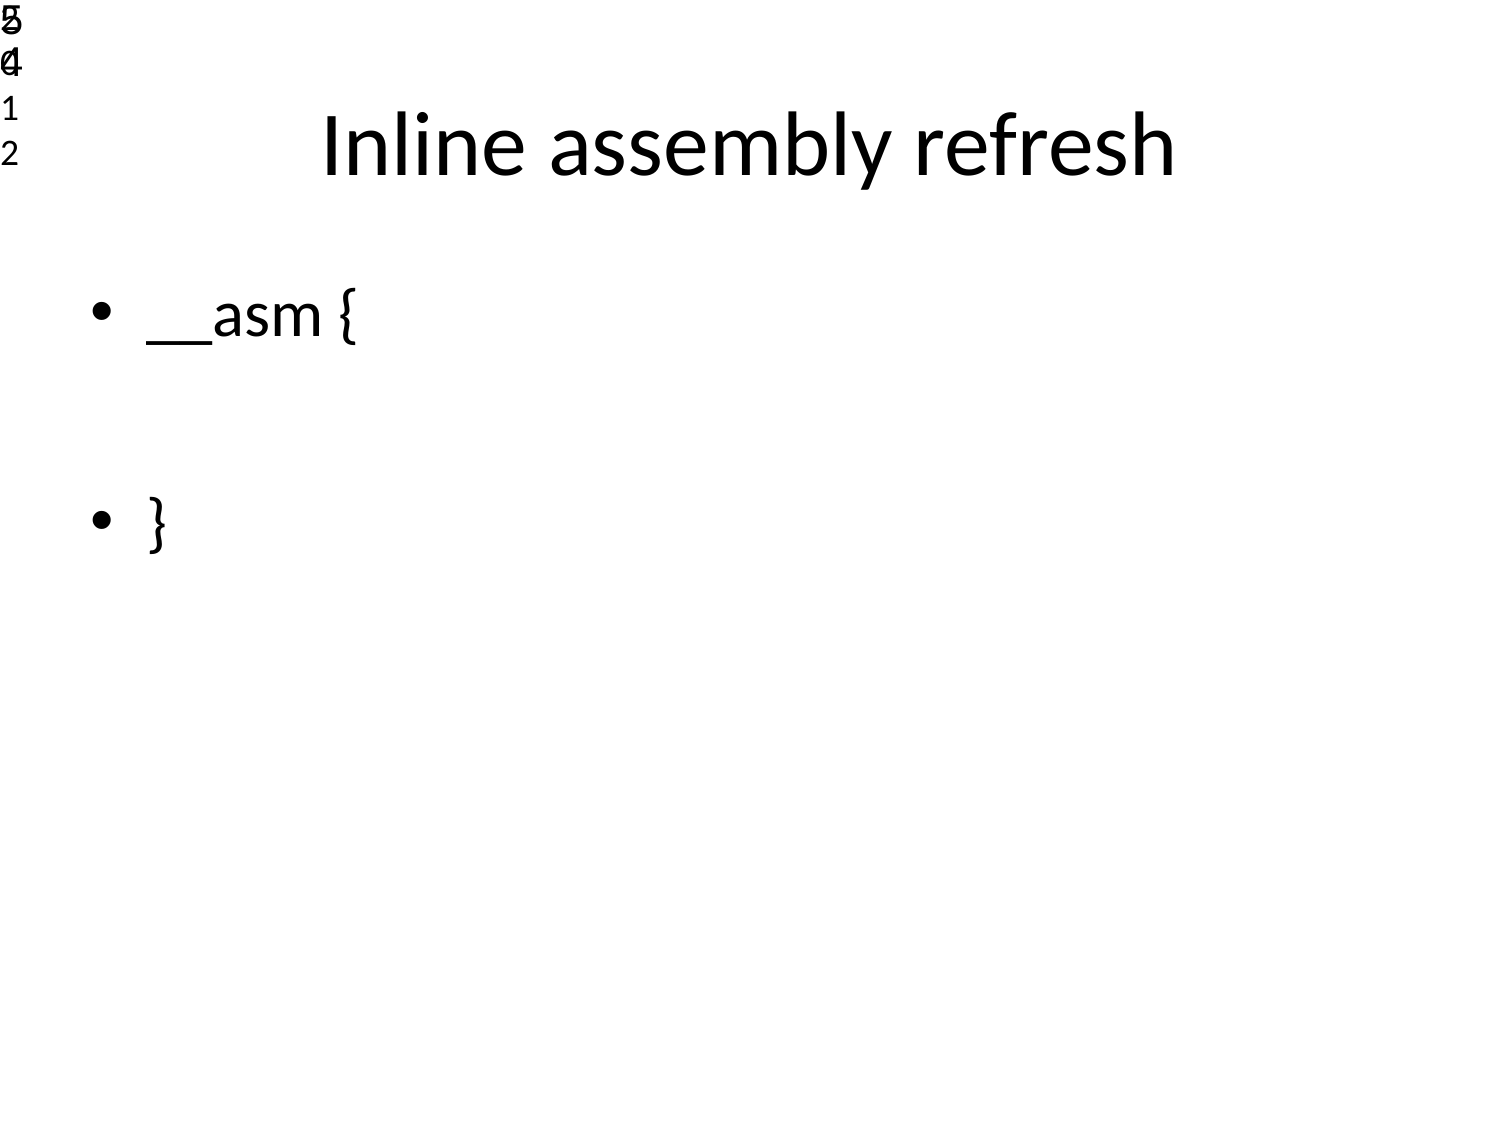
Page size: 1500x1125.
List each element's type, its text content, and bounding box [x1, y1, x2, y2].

list __asm { } [75, 262, 1425, 1005]
title Inline assembly refresh [75, 45, 1425, 233]
